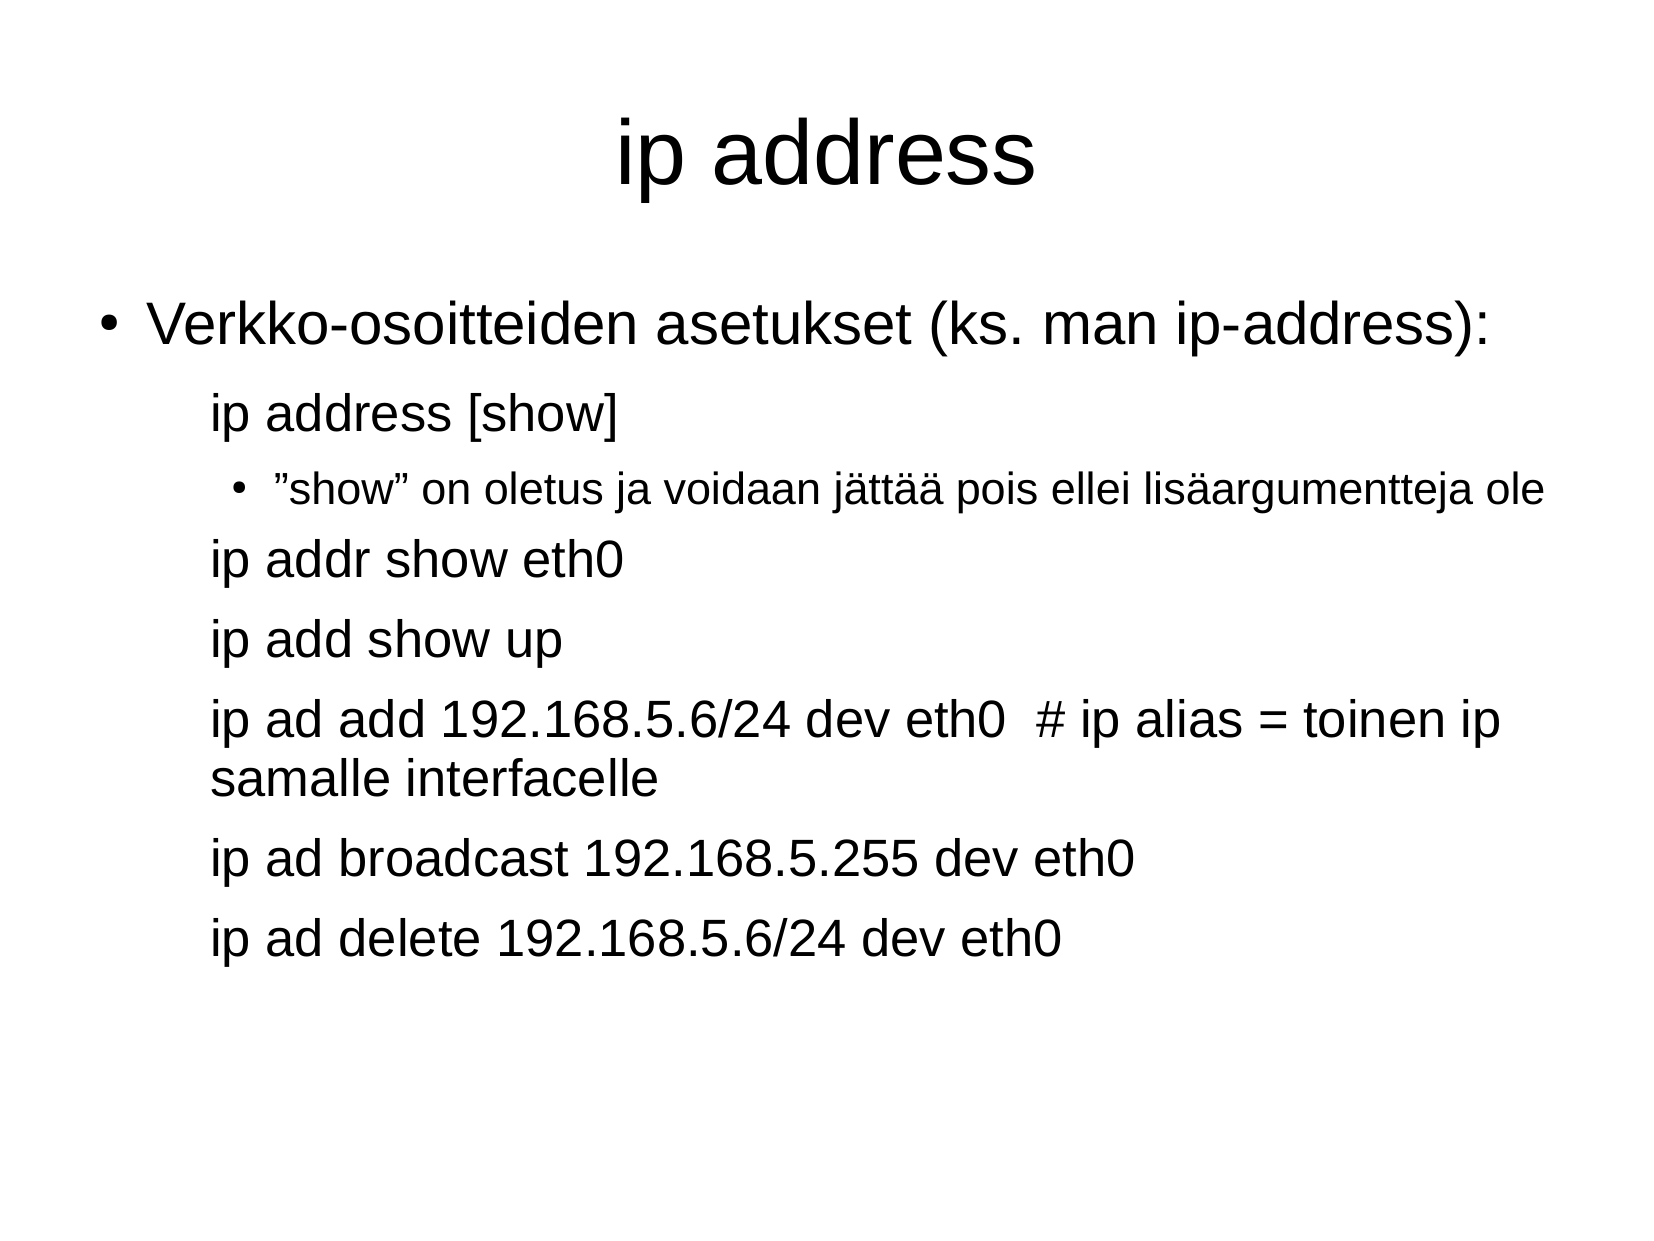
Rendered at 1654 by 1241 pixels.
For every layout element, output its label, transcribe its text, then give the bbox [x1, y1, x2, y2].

title ip address [82, 49, 1571, 257]
list Verkko-osoitteiden asetukset (ks. man ip-address): ip address [show] ”show” on oletus ja voidaan jättää pois ellei lisäargumentteja ole ip addr show eth0 ip add show up ip ad add 192.168.5.6/24 dev eth0 # ip alias = toinen ip samalle interfacelle ip ad broadcast 192.168.5.255 dev eth0 ip ad delete 192.168.5.6/24 dev eth0 [82, 290, 1571, 1010]
